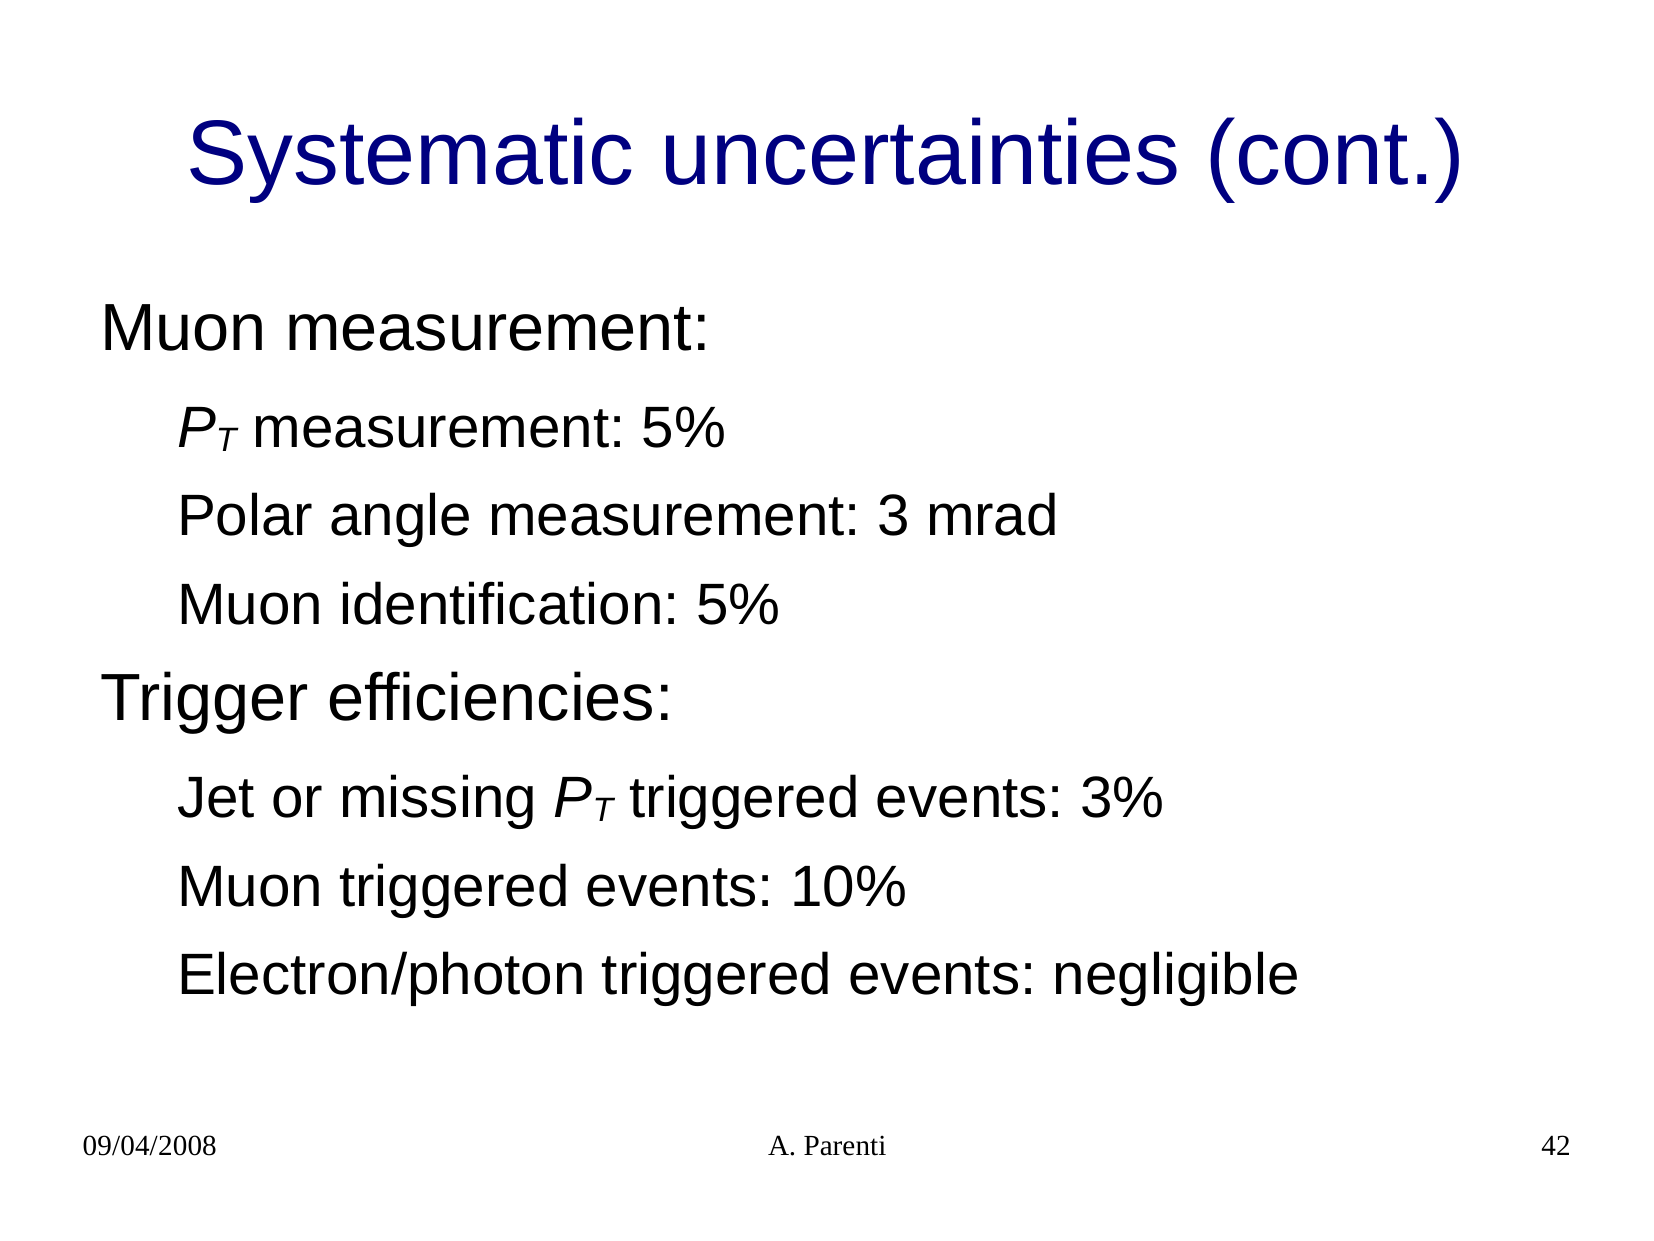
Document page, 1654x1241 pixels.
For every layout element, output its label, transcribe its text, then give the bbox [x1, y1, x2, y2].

list Muon measurement: PT measurement: 5% Polar angle measurement: 3 mrad Muon identification: 5% Trigger efficiencies: Jet or missing PT triggered events: 3% Muon triggered events: 10% Electron/photon triggered events: negligible [82, 290, 1571, 1100]
title Systematic uncertainties (cont.) [82, 49, 1571, 257]
